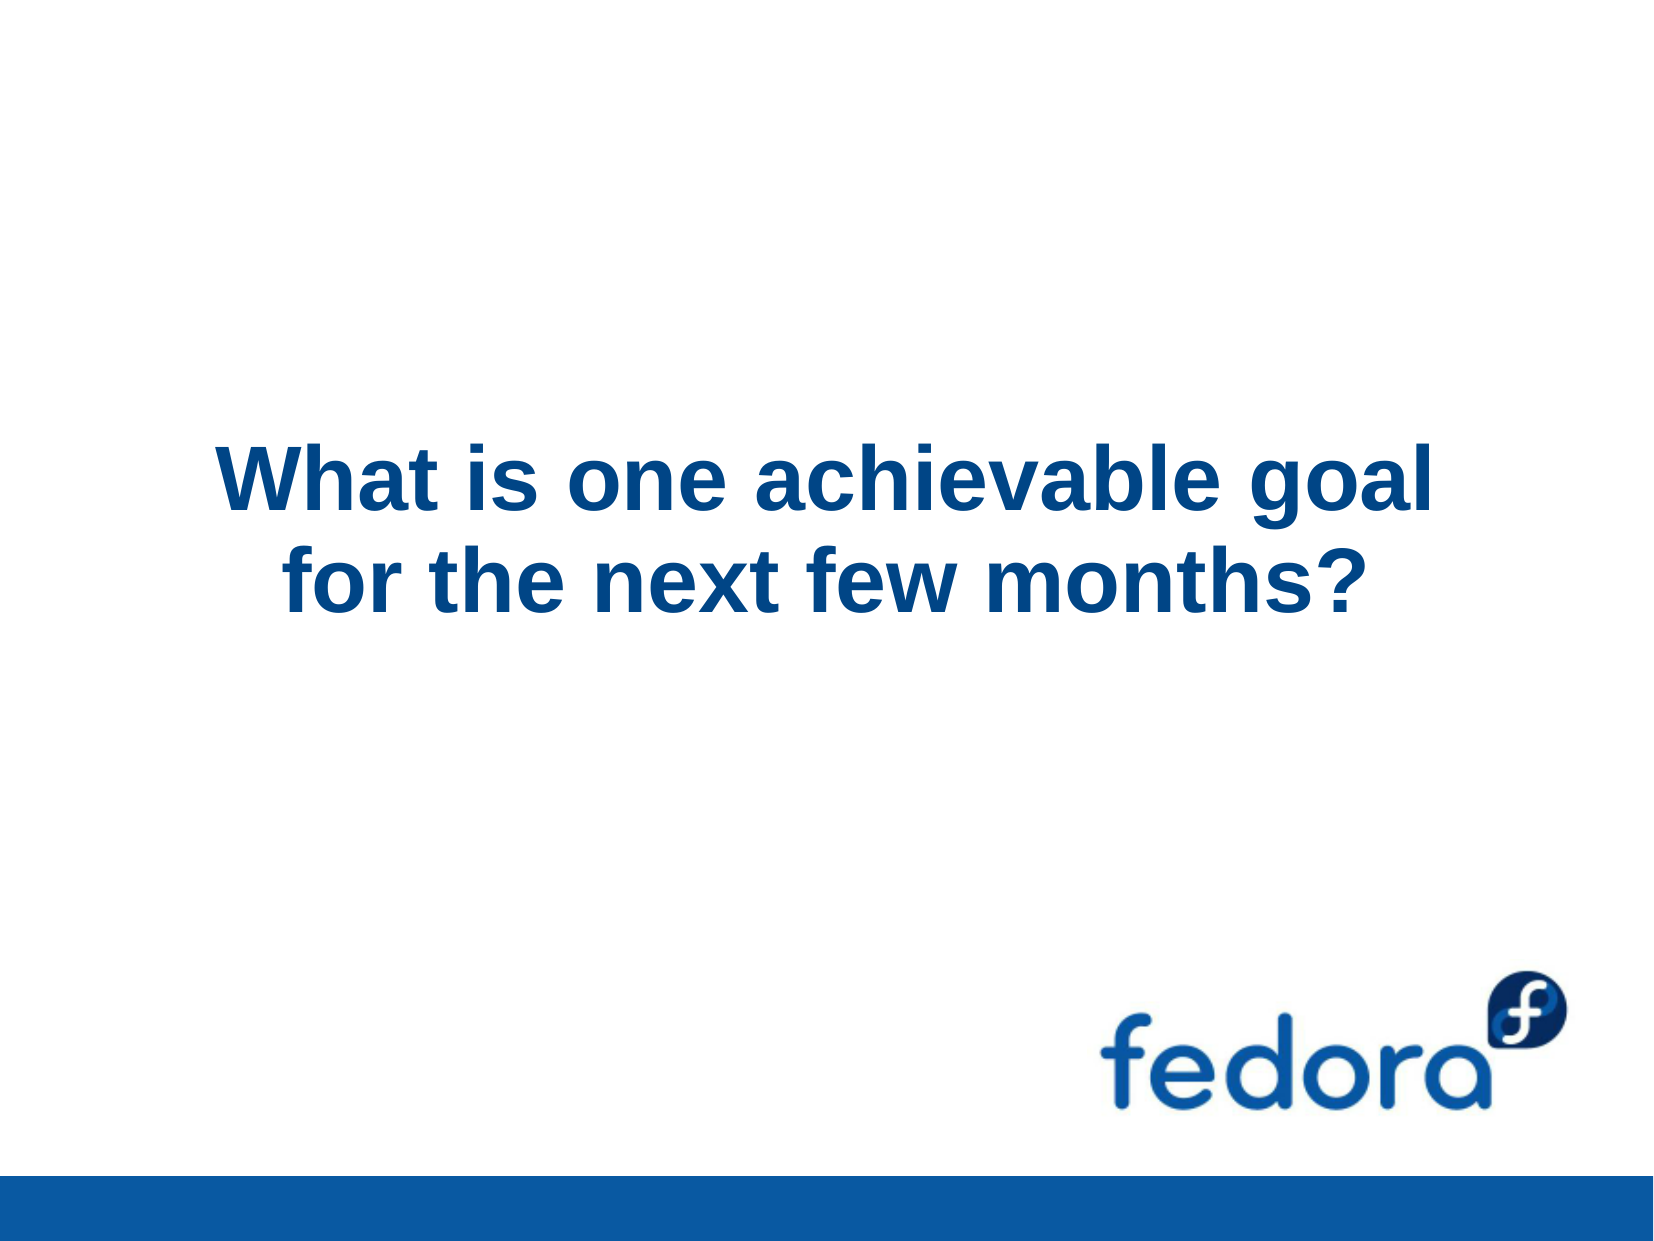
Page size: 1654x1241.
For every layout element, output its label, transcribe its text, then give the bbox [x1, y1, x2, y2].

subtitle What is one achievable goal for the next few months? [82, 56, 1571, 1102]
picture [0, 1176, 1654, 1241]
picture [1087, 959, 1576, 1125]
